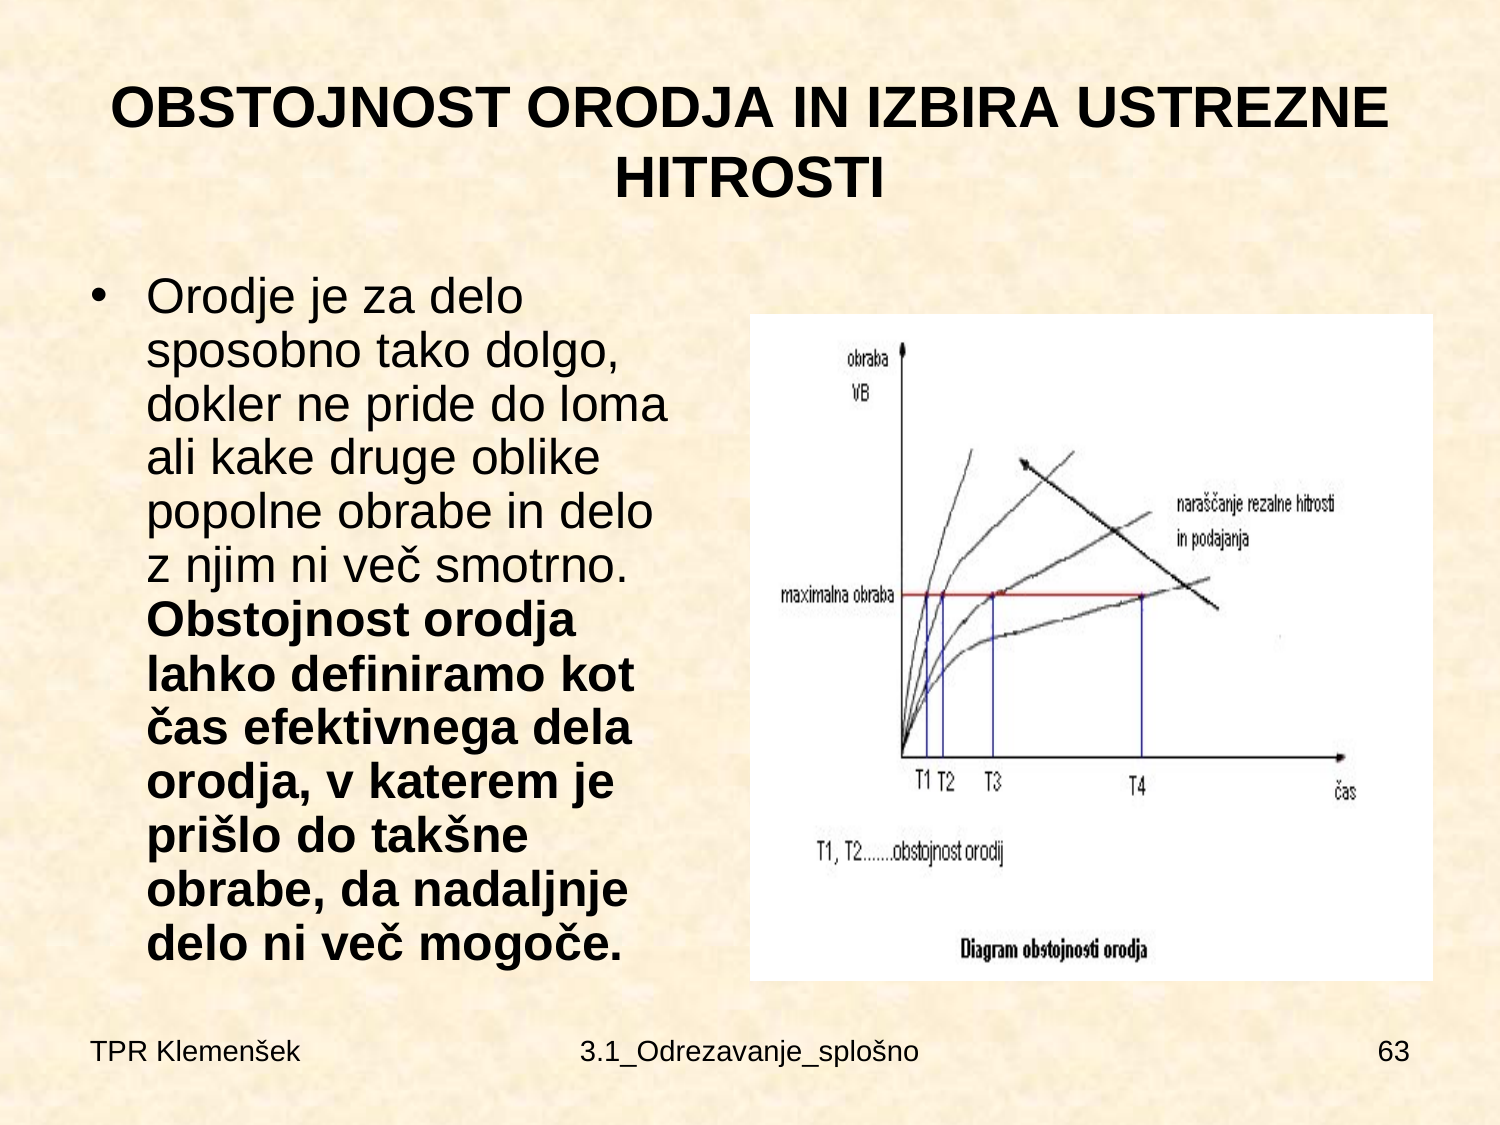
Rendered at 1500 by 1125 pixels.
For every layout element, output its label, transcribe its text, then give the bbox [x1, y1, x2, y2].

text_box <number> [1074, 1024, 1426, 1103]
text_box 3.1_Odrezavanje_splošno [512, 1024, 988, 1103]
text_box TPR Klemenšek [74, 1024, 426, 1103]
title OBSTOJNOST ORODJA IN IZBIRA USTREZNE HITROSTI [75, 45, 1426, 233]
picture [0, 0, 1500, 1125]
list Orodje je za delo sposobno tako dolgo, dokler ne pride do loma ali kake druge oblike popolne obrabe in delo z njim ni več smotrno. Obstojnost orodja lahko definiramo kot čas efektivnega dela orodja, v katerem je prišlo do takšne obrabe, da nadaljnje delo ni več mogoče. [75, 262, 703, 988]
